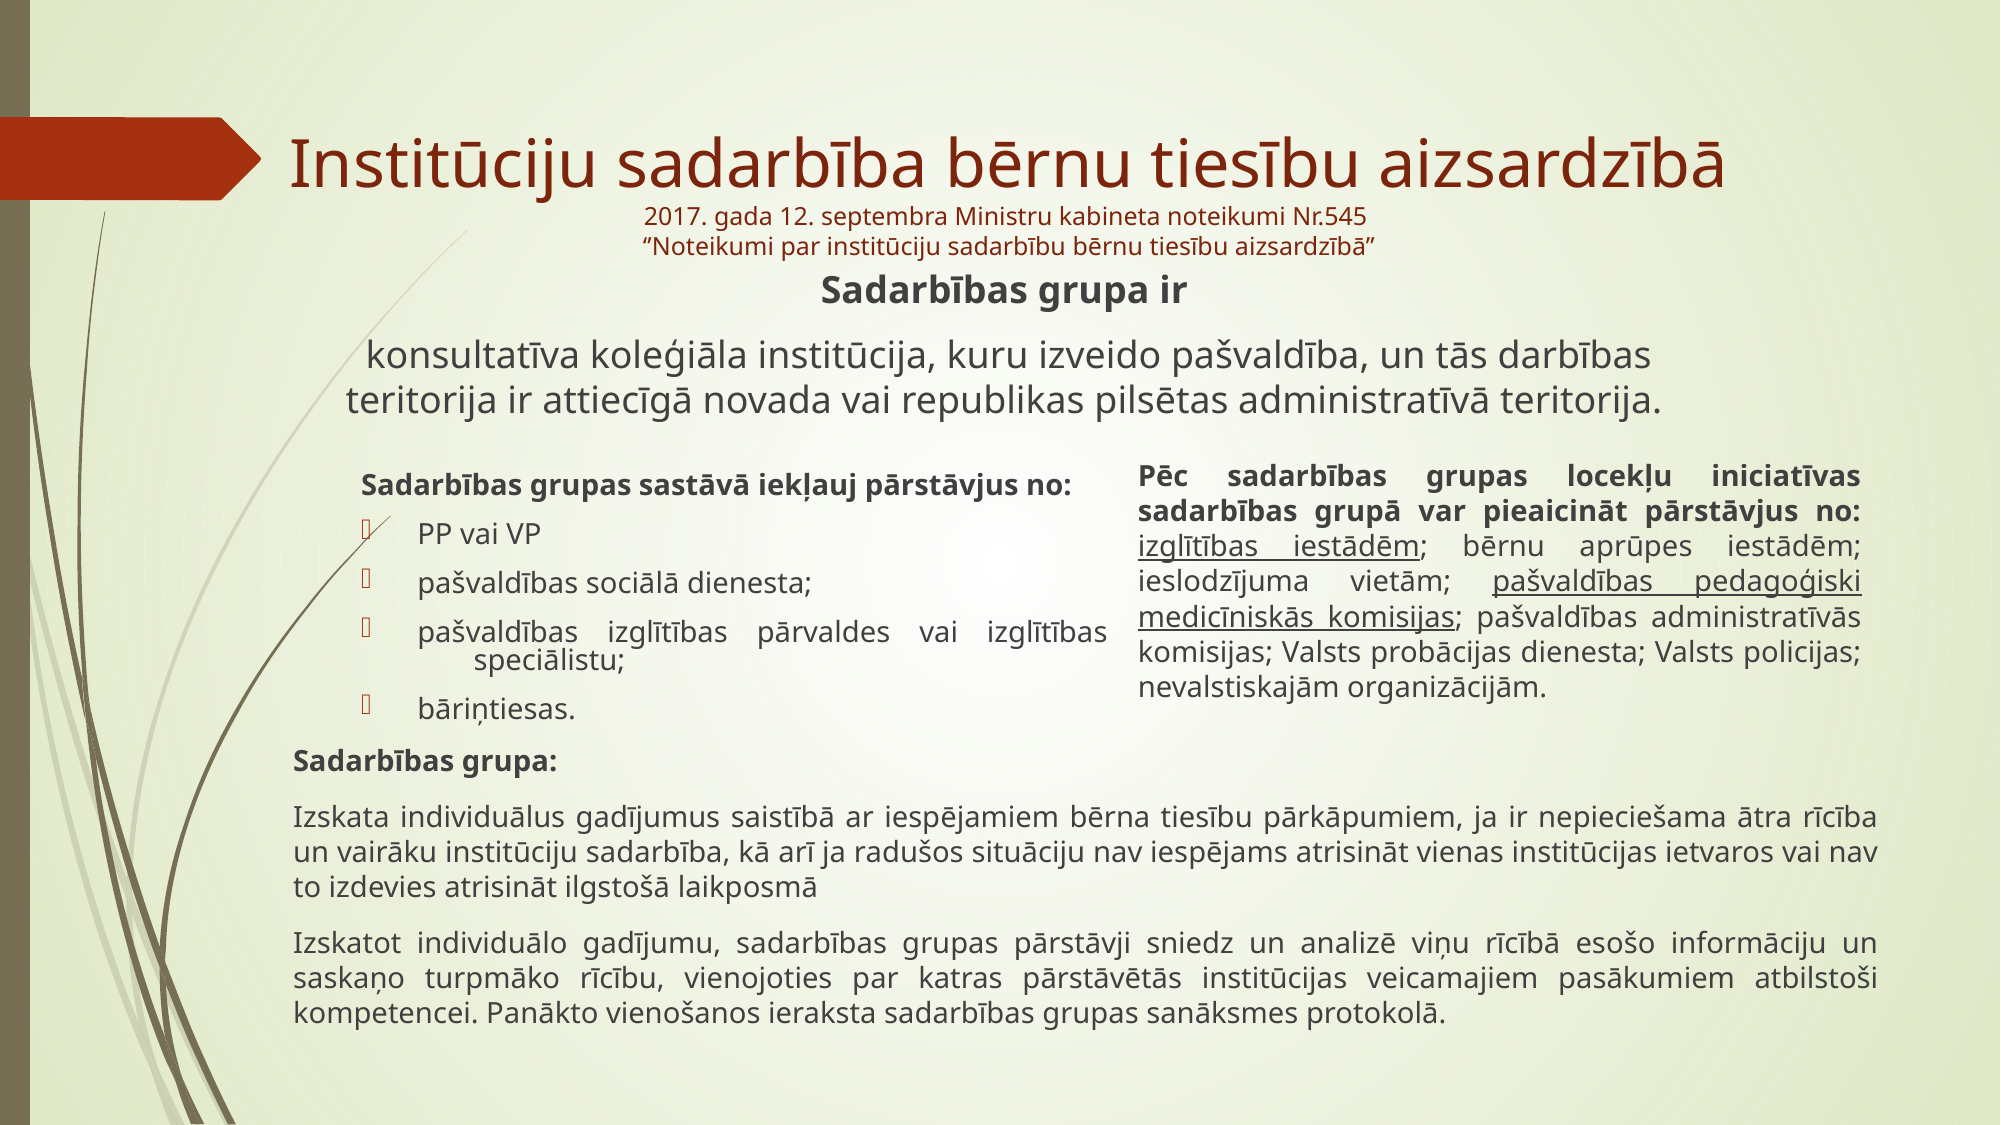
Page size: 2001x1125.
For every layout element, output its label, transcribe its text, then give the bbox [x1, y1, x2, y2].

text_box Pēc sadarbības grupas locekļu iniciatīvas sadarbības grupā var pieaicināt pārstāvjus no: izglītības iestādēm; bērnu aprūpes iestādēm; ieslodzījuma vietām; pašvaldības pedagoģiski medicīniskās komisijas; pašvaldības administratīvās komisijas; Valsts probācijas dienesta; Valsts policijas; nevalstiskajām organizācijām. [1122, 450, 1901, 736]
text_box Sadarbības grupa: Izskata individuālus gadījumus saistībā ar iespējamiem bērna tiesību pārkāpumiem, ja ir nepieciešama ātra rīcība un vairāku institūciju sadarbība, kā arī ja radušos situāciju nav iespējams atrisināt vienas institūcijas ietvaros vai nav to izdevies atrisināt ilgstošā laikposmā Izskatot individuālo gadījumu, sadarbības grupas pārstāvji sniedz un analizē viņu rīcībā esošo informāciju un saskaņo turpmāko rīcību, vienojoties par katras pārstāvētās institūcijas veicamajiem pasākumiem atbilstoši kompetencei. Panākto vienošanos ieraksta sadarbības grupas sanāksmes protokolā. [278, 735, 1900, 1095]
title Institūciju sadarbība bērnu tiesību aizsardzībā 2017. gada 12. septembra Ministru kabineta noteikumi Nr.545 ‘’Noteikumi par institūciju sadarbību bērnu tiesību aizsardzībā’’ [214, 113, 1805, 324]
list Sadarbības grupa ir konsultatīva koleģiāla institūcija, kuru izveido pašvaldība, un tās darbības teritorija ir attiecīgā novada vai republikas pilsētas administratīvā teritorija. [278, 258, 1741, 451]
text_box Sadarbības grupas sastāvā iekļauj pārstāvjus no: PP vai VP pašvaldības sociālā dienesta; pašvaldības izglītības pārvaldes vai izglītības speciālistu; bāriņtiesas. [345, 427, 1123, 735]
